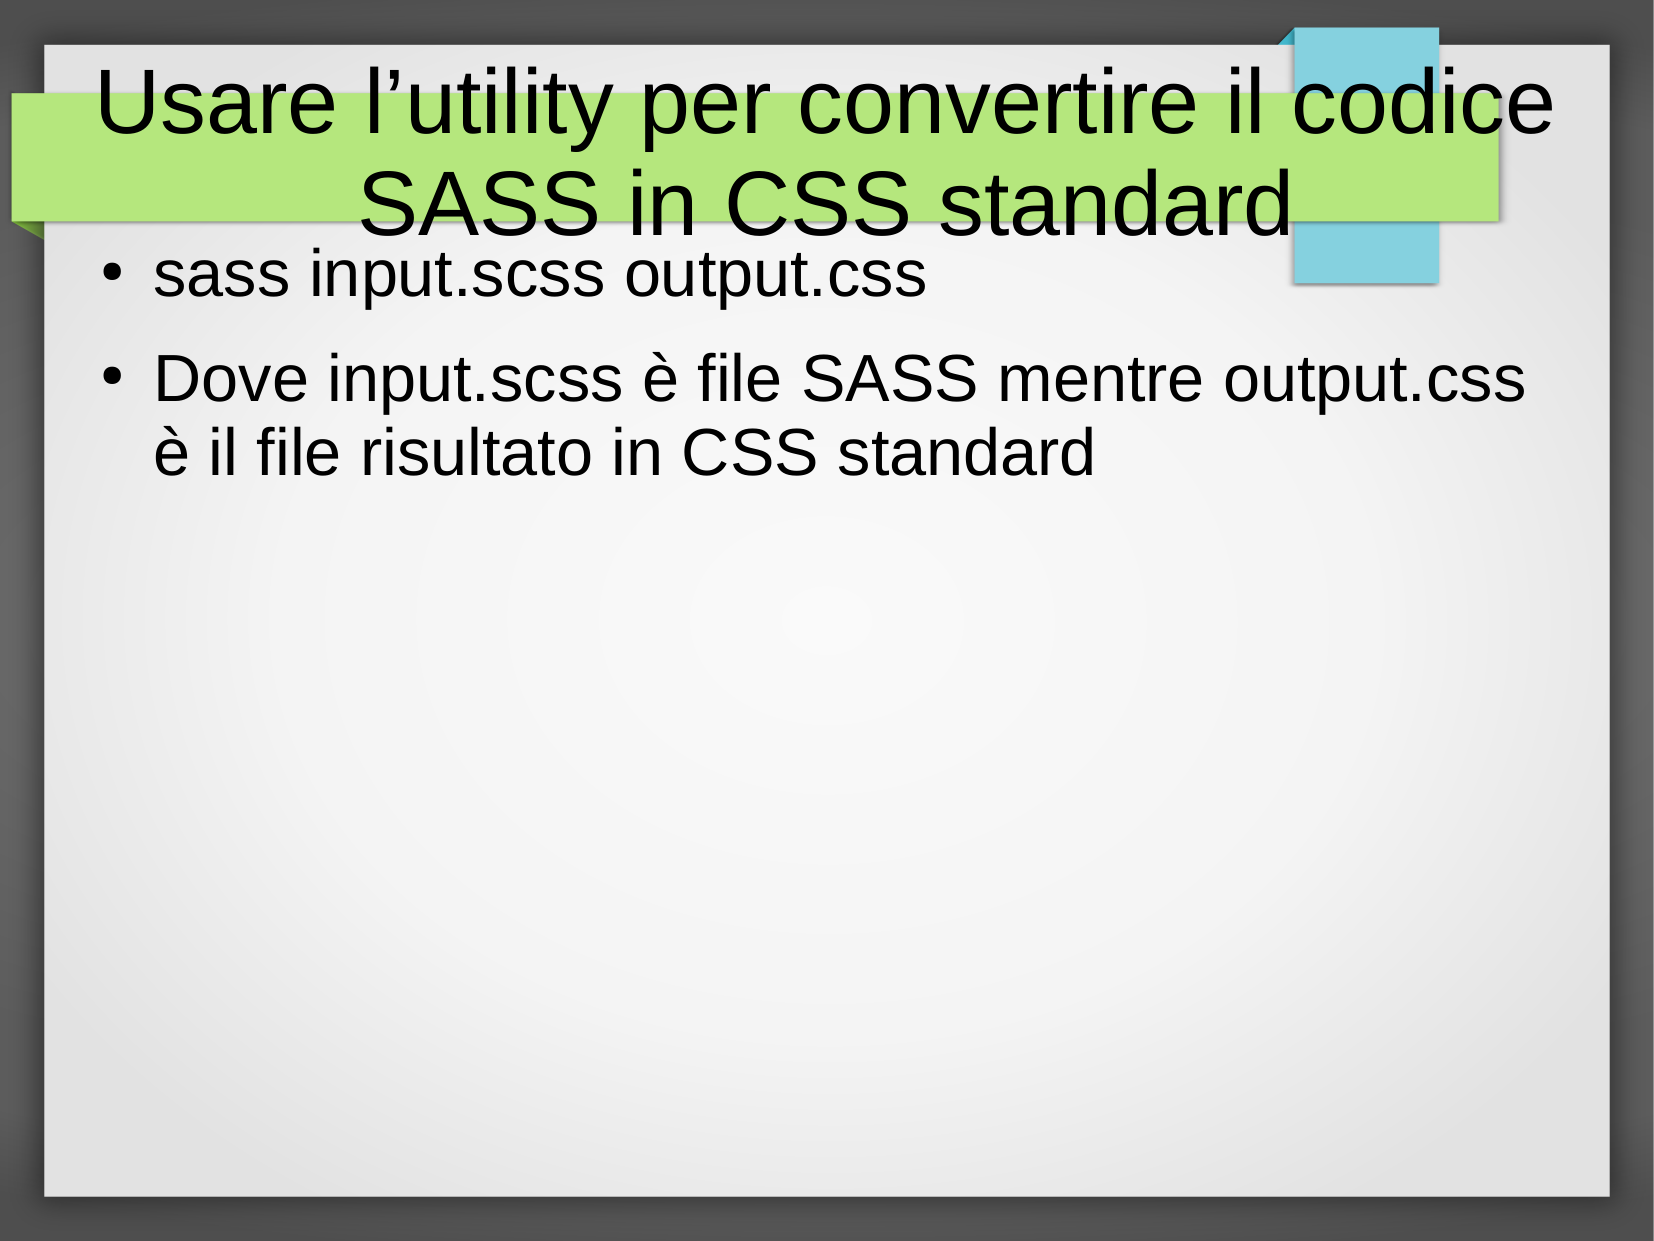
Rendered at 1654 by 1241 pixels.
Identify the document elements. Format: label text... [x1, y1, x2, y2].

title Usare l’utility per convertire il codice SASS in CSS standard [82, 49, 1571, 236]
list sass input.scss output.css Dove input.scss è file SASS mentre output.css è il file risultato in CSS standard [82, 236, 1571, 1158]
picture [0, 0, 1654, 1241]
